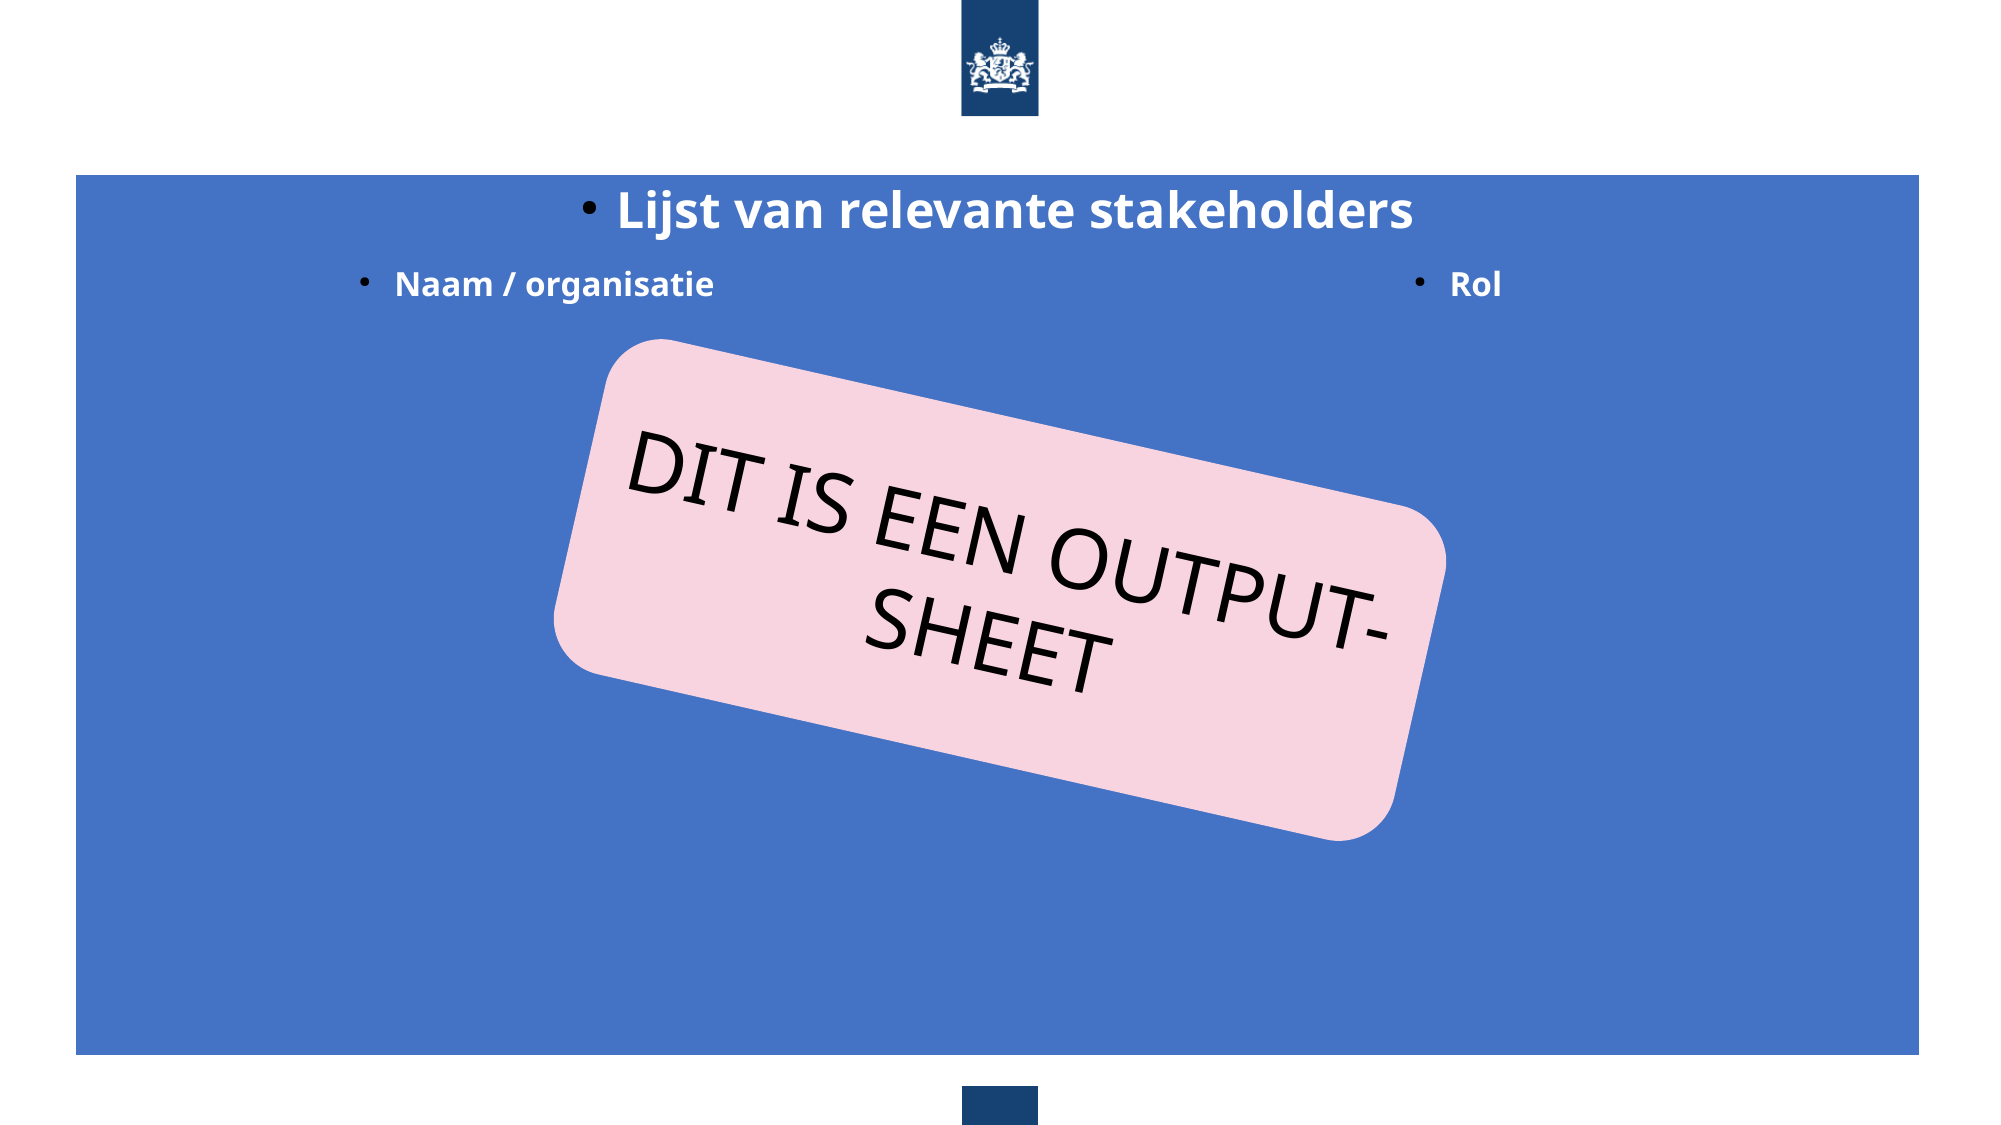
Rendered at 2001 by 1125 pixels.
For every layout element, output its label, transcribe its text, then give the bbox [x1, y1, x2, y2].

table_cell [1426, 592, 1919, 658]
table_cell [76, 791, 998, 857]
table_cell [76, 857, 998, 923]
table_cell [76, 923, 998, 989]
table_cell [910, 393, 998, 413]
table_cell [76, 989, 998, 1055]
table_cell [998, 857, 1919, 923]
table_cell [998, 923, 1919, 989]
table_cell [76, 592, 568, 658]
table_cell [76, 526, 573, 592]
table_cell Naam / organisatie [76, 261, 998, 327]
table_cell Rol [998, 261, 1919, 327]
table_cell [998, 989, 1919, 1055]
table_cell [76, 724, 998, 791]
table_cell [1396, 724, 1919, 791]
table_header Lijst van relevante stakeholders [76, 175, 1919, 261]
table_cell [76, 393, 603, 459]
text_box DIT IS EEN OUTPUT-SHEET [553, 339, 1447, 841]
table_cell [1201, 459, 1919, 526]
table_cell [998, 327, 1919, 393]
table_cell [998, 791, 1919, 857]
table_cell [76, 658, 812, 724]
table_cell [998, 393, 1919, 459]
table_cell [76, 459, 588, 526]
table_cell [998, 766, 1108, 791]
table_cell [76, 327, 998, 393]
table_cell [1412, 658, 1919, 724]
table_cell [1435, 526, 1919, 592]
